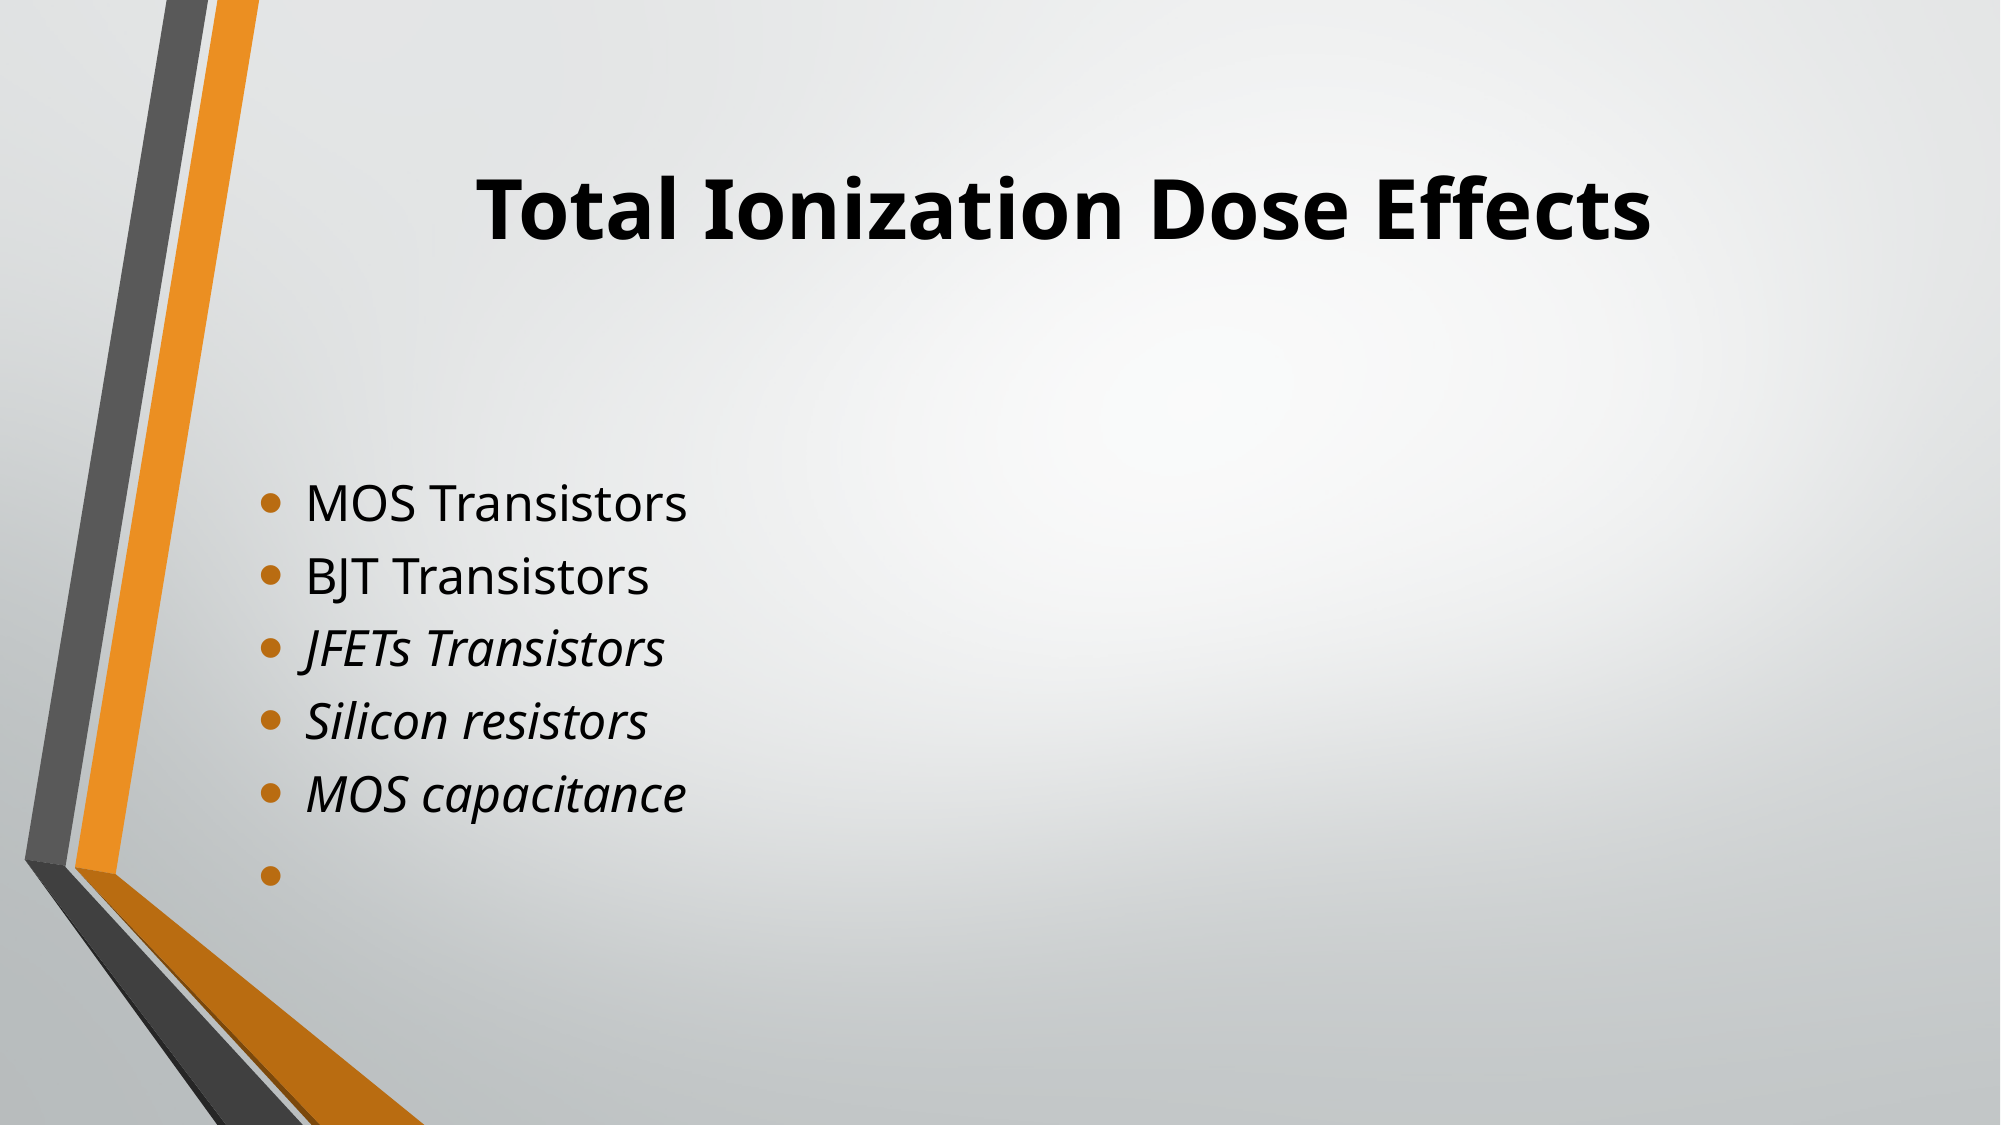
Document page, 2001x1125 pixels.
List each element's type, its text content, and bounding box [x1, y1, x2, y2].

list MOS Transistors BJT Transistors JFETs Transistors Silicon resistors MOS capacitance [243, 437, 1887, 950]
title Total Ionization Dose Effects [243, 112, 1887, 400]
